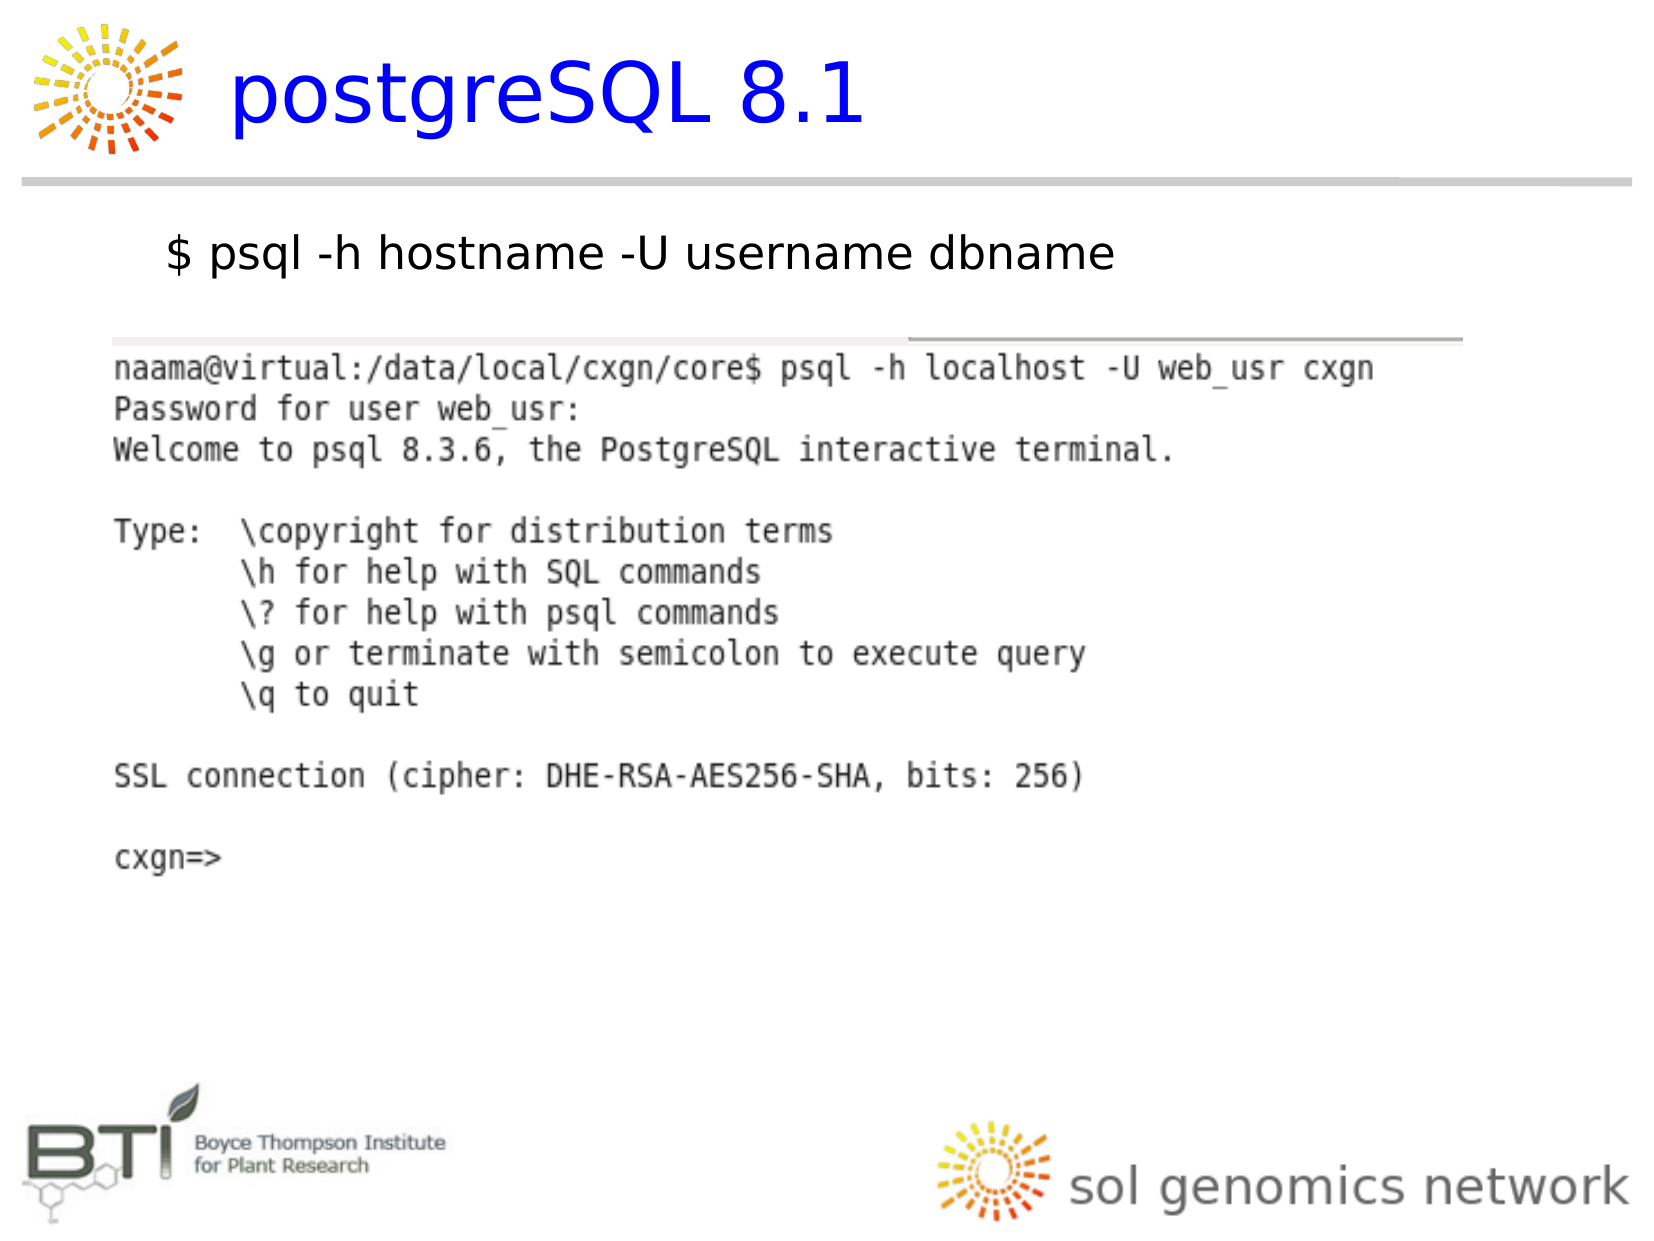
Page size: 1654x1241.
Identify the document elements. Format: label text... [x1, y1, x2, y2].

picture [32, 22, 184, 156]
text_box $ psql -h hostname -U username dbname [150, 225, 1351, 293]
picture [11, 1081, 460, 1230]
picture [112, 337, 1463, 976]
text_box postgreSQL 8.1 [228, 46, 1623, 159]
picture [921, 1116, 1642, 1229]
